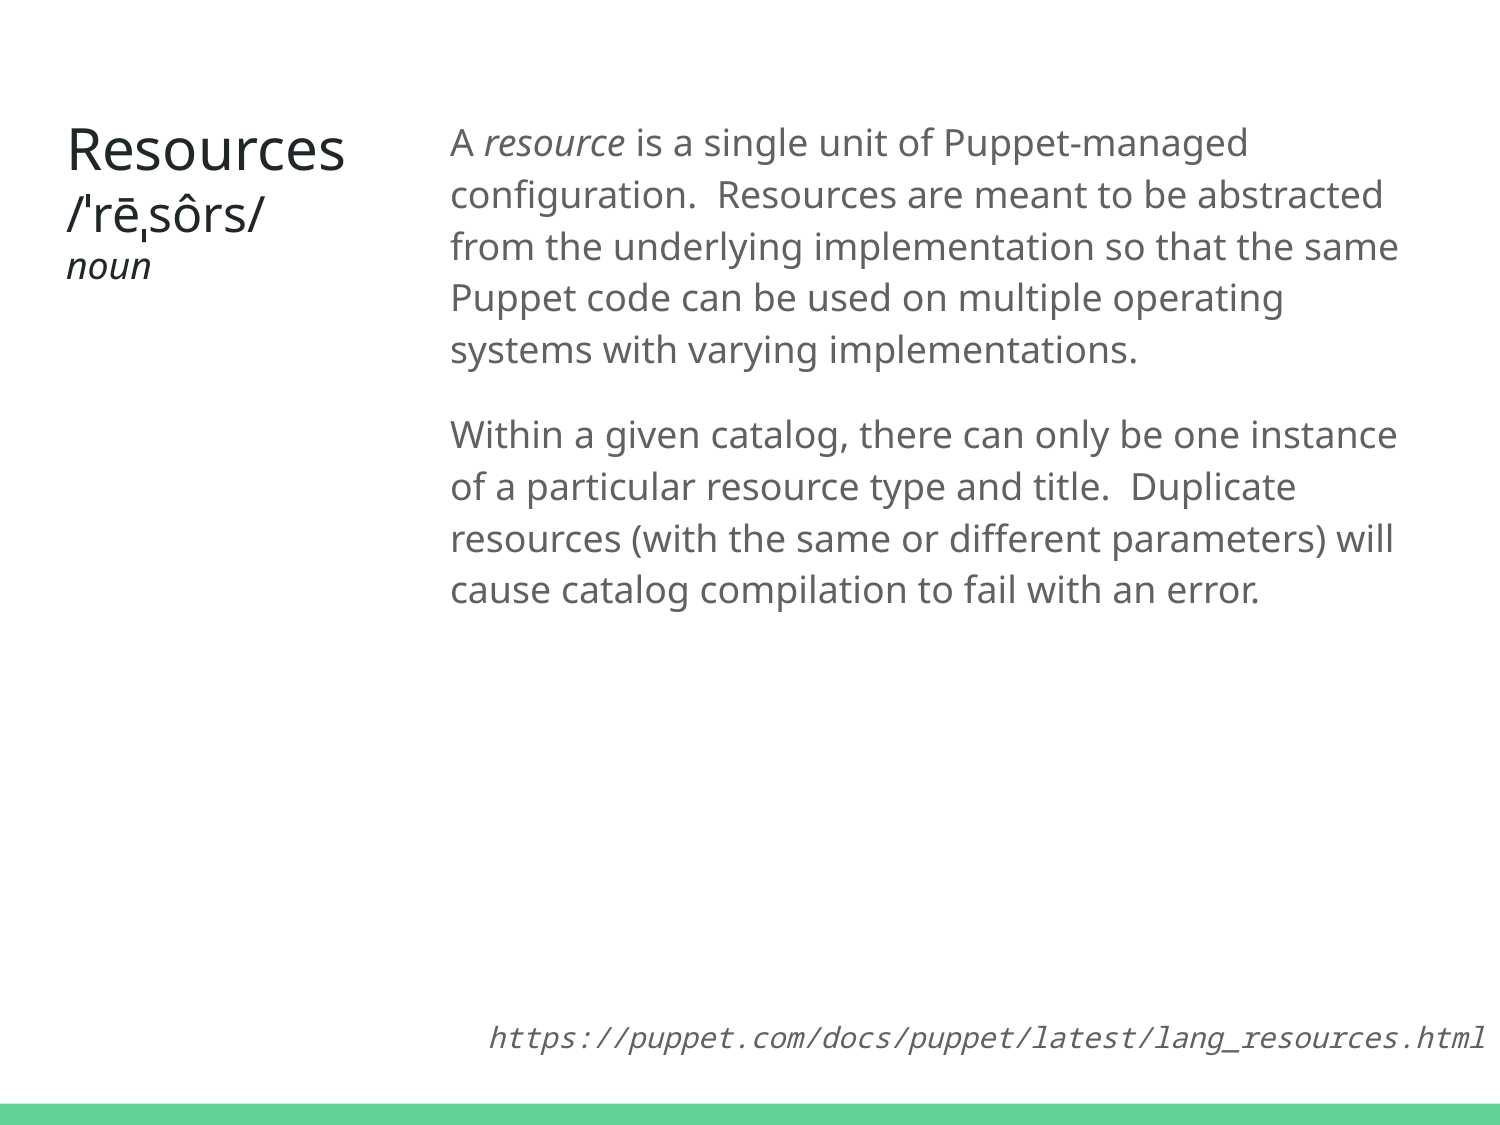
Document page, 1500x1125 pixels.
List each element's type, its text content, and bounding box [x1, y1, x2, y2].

list A resource is a single unit of Puppet-managed configuration. Resources are meant to be abstracted from the underlying implementation so that the same Puppet code can be used on multiple operating systems with varying implementations. Within a given catalog, there can only be one instance of a particular resource type and title. Duplicate resources (with the same or different parameters) will cause catalog compilation to fail with an error. [435, 97, 1449, 999]
text_box https://puppet.com/docs/puppet/latest/lang_resources.html [409, 999, 1500, 1107]
title Resources /ˈrēˌsôrs/ noun [51, 97, 435, 354]
